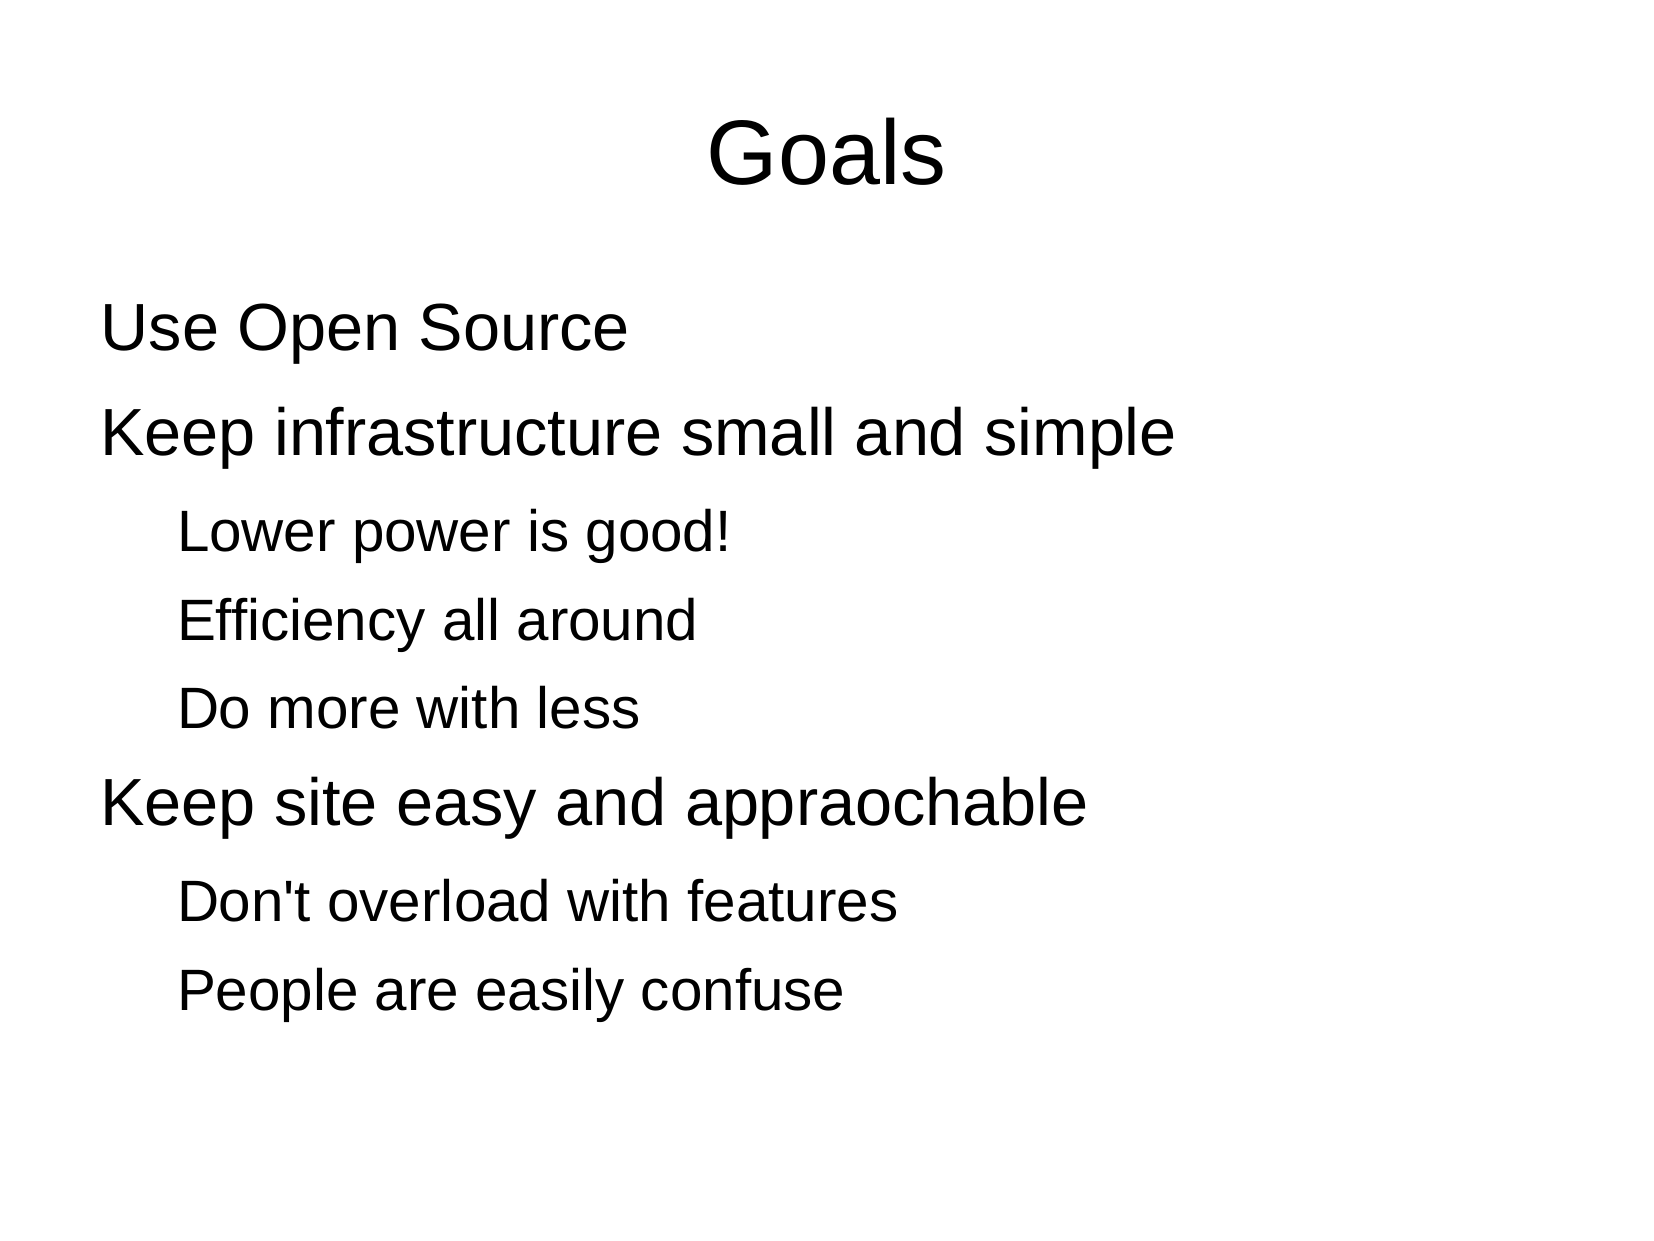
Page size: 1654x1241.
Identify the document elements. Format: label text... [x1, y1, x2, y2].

list Use Open Source Keep infrastructure small and simple Lower power is good! Efficiency all around Do more with less Keep site easy and appraochable Don't overload with features People are easily confuse [82, 290, 1571, 1094]
title Goals [82, 56, 1571, 250]
